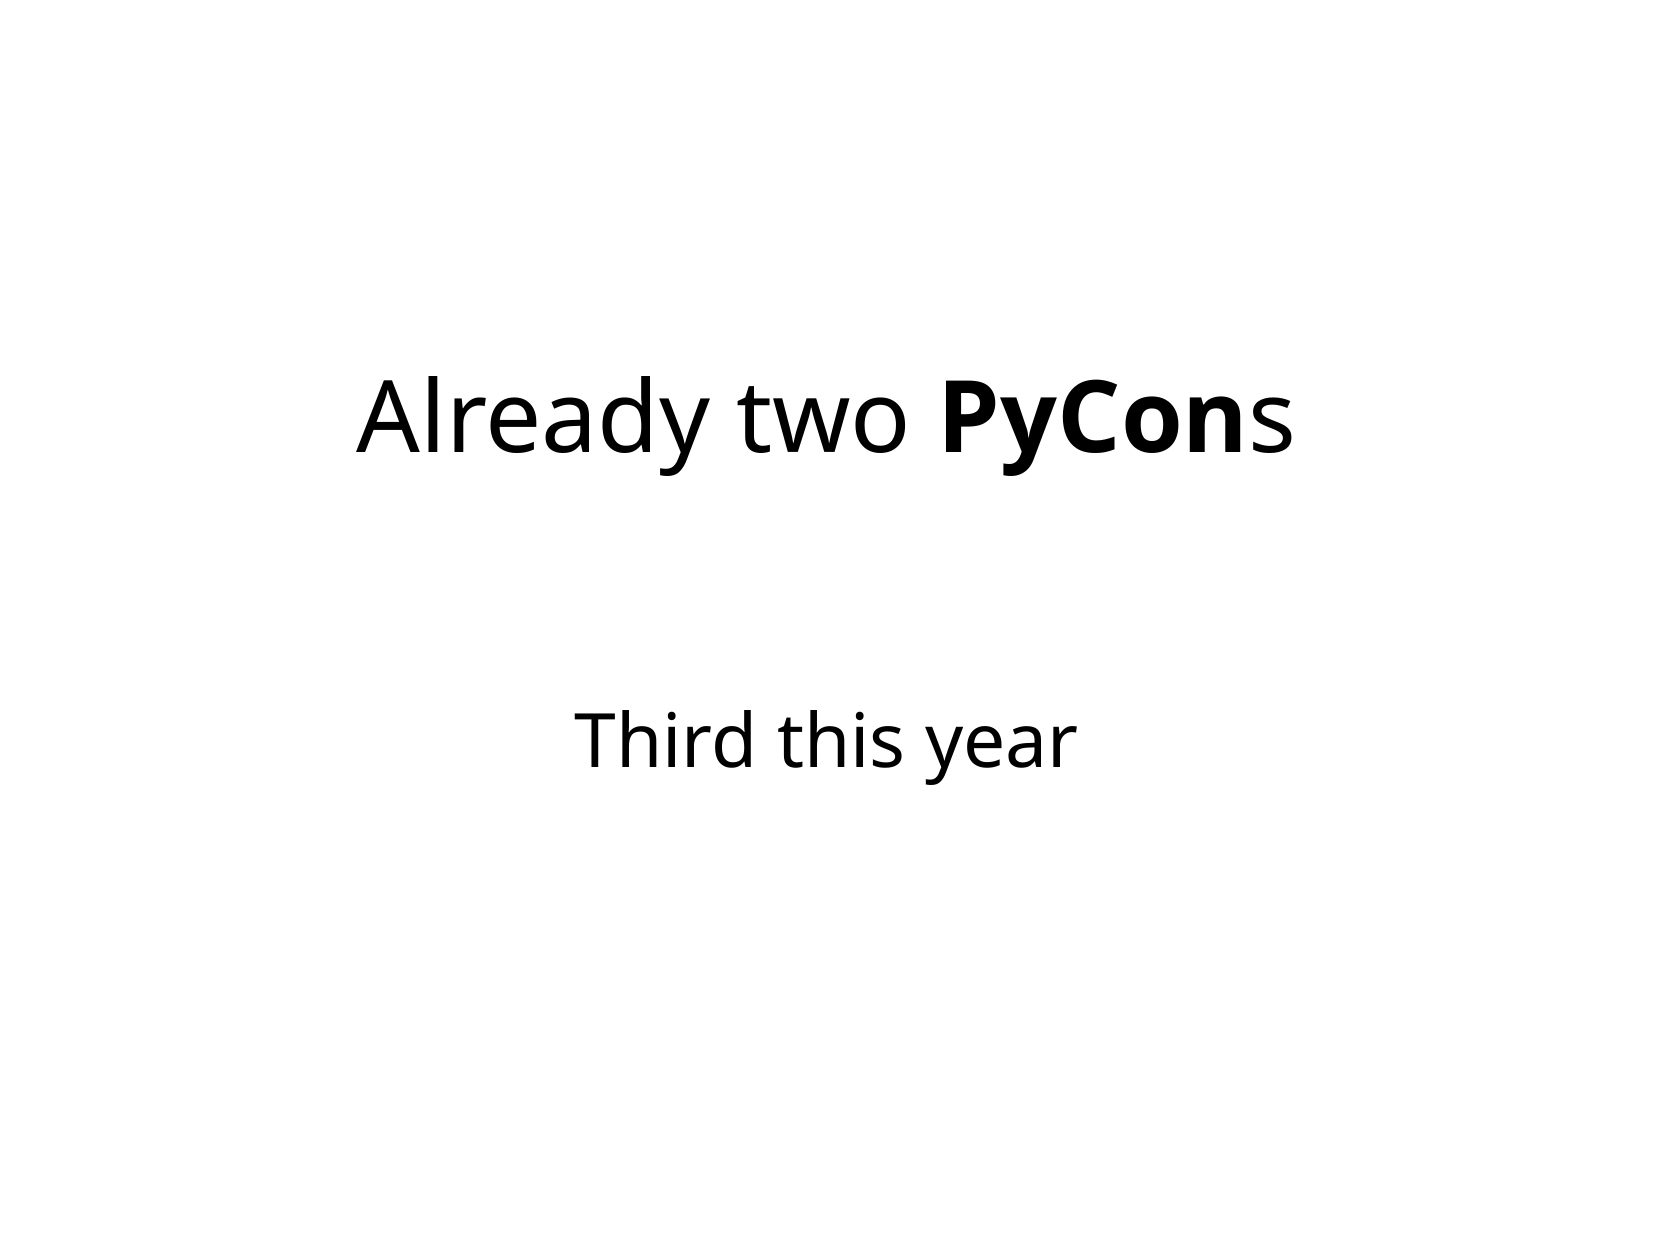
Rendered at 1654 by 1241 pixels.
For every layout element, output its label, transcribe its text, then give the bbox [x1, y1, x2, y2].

title Already two PyCons [0, 295, 1654, 532]
title Third this year [0, 620, 1654, 857]
